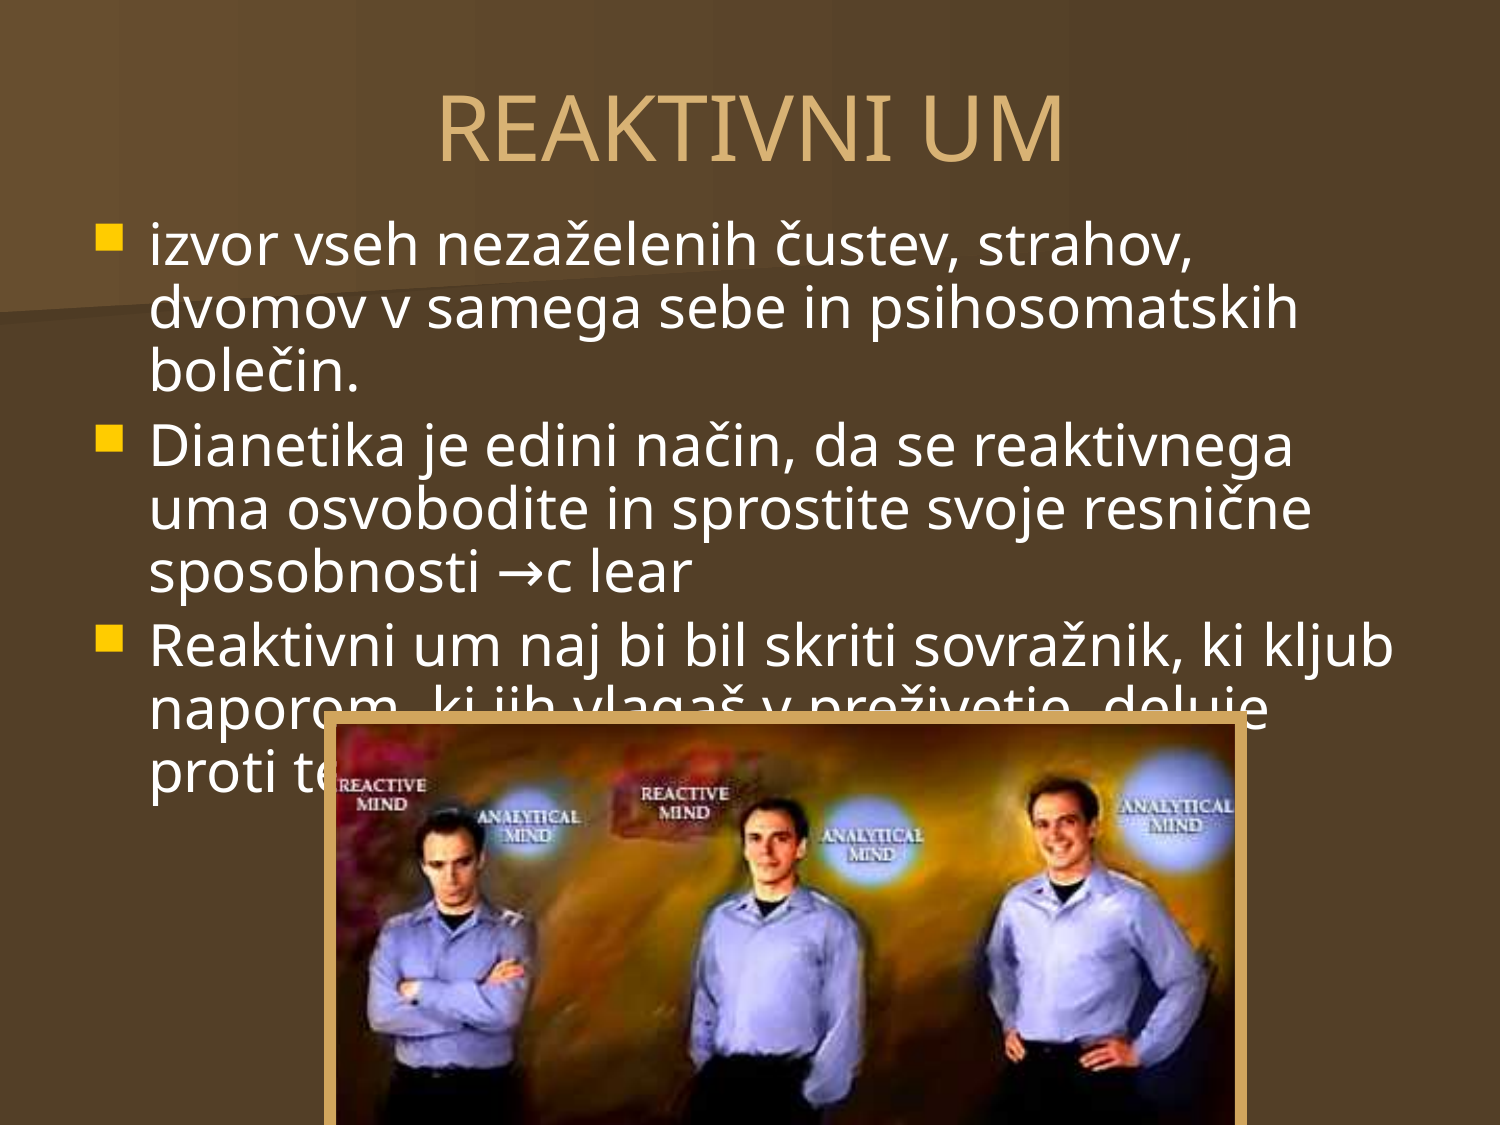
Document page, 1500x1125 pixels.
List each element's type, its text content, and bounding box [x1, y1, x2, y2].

list izvor vseh nezaželenih čustev, strahov, dvomov v samega sebe in psihosomatskih bolečin. Dianetika je edini način, da se reaktivnega uma osvobodite in sprostite svoje resnične sposobnosti →c lear Reaktivni um naj bi bil skriti sovražnik, ki kljub naporom, ki jih vlagaš v preživetje, deluje proti tebi. [76, 208, 1427, 946]
title REAKTIVNI UM [76, 31, 1427, 208]
picture [336, 723, 1235, 1125]
